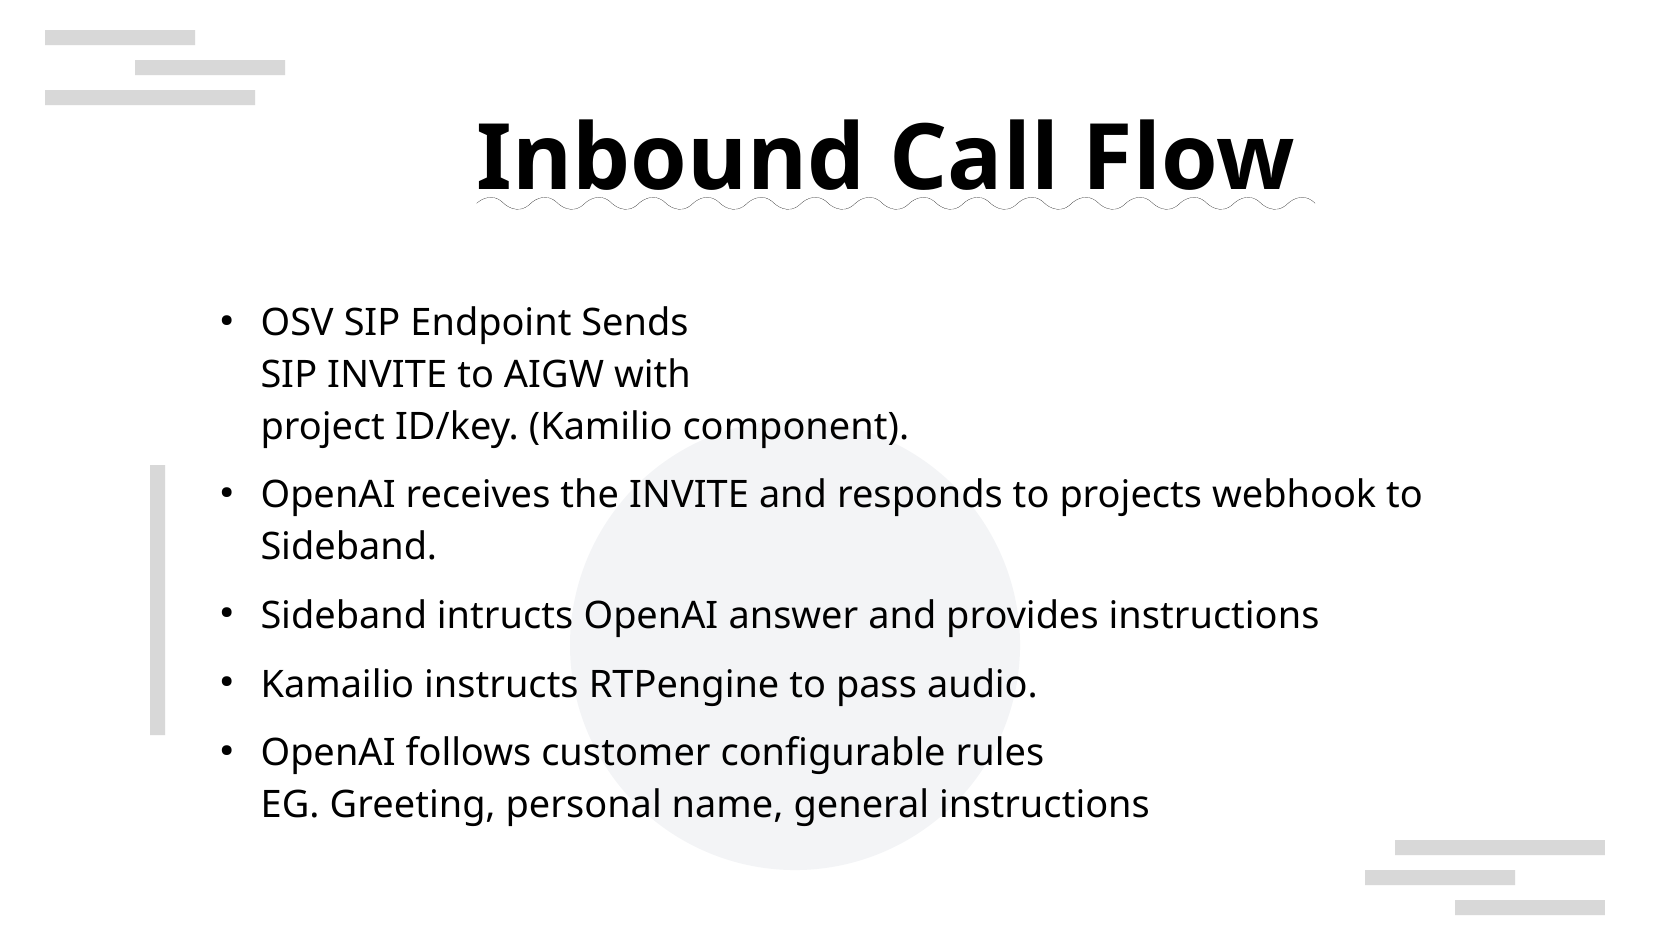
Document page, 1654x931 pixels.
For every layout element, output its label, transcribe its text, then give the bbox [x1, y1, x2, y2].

title Inbound Call Flow [206, 76, 1565, 233]
list OSV SIP Endpoint Sends SIP INVITE to AIGW with project ID/key. (Kamilio component). OpenAI receives the INVITE and responds to projects webhook to Sideband. Sideband intructs OpenAI answer and provides instructions Kamailio instructs RTPengine to pass audio. OpenAI follows customer configurable rules EG. Greeting, personal name, general instructions [206, 295, 1565, 835]
